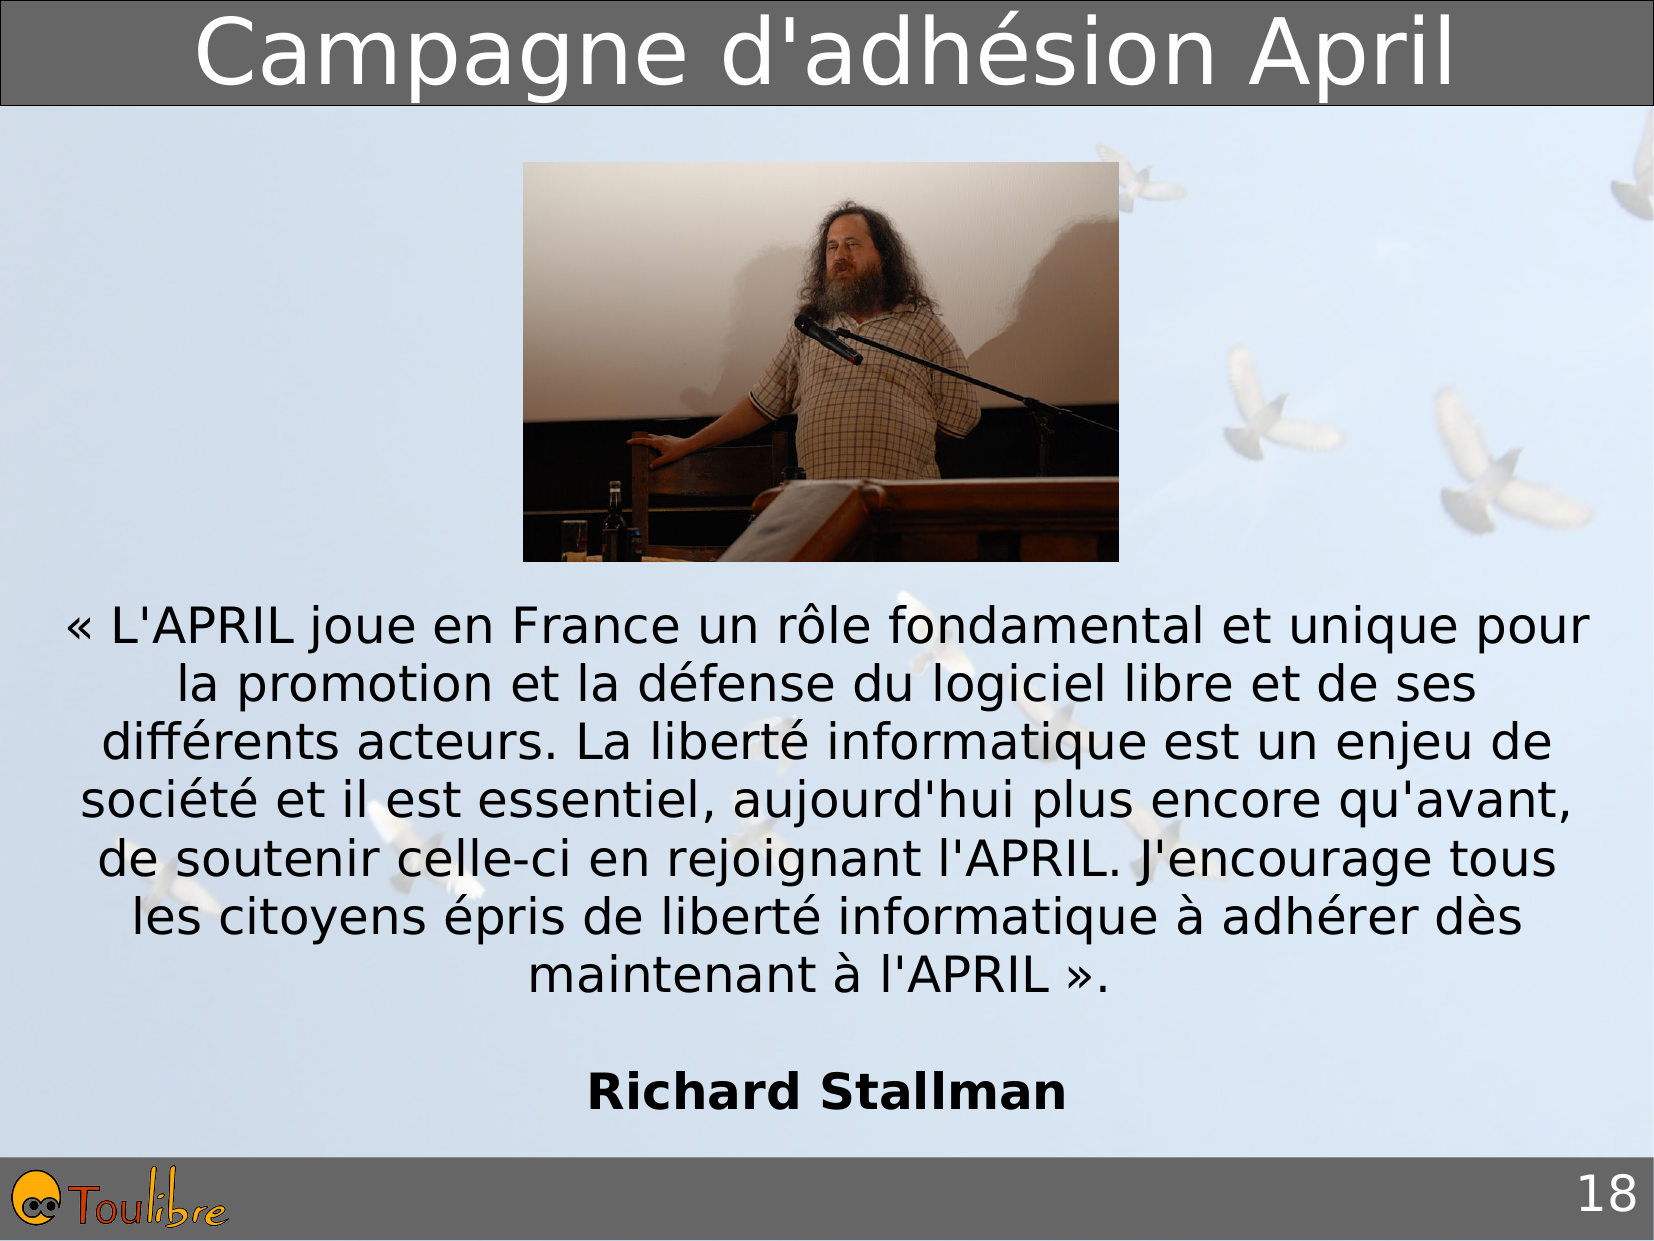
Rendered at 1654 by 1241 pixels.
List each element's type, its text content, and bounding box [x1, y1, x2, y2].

text_box « L'APRIL joue en France un rôle fondamental et unique pour la promotion et la défense du logiciel libre et de ses différents acteurs. La liberté informatique est un enjeu de société et il est essentiel, aujourd'hui plus encore qu'avant, de soutenir celle-ci en rejoignant l'APRIL. J'encourage tous les citoyens épris de liberté informatique à adhérer dès maintenant à l'APRIL ». Richard Stallman [42, 589, 1613, 1129]
picture [523, 162, 1119, 562]
title Campagne d'adhésion April [0, 0, 1654, 107]
picture [11, 1165, 229, 1228]
